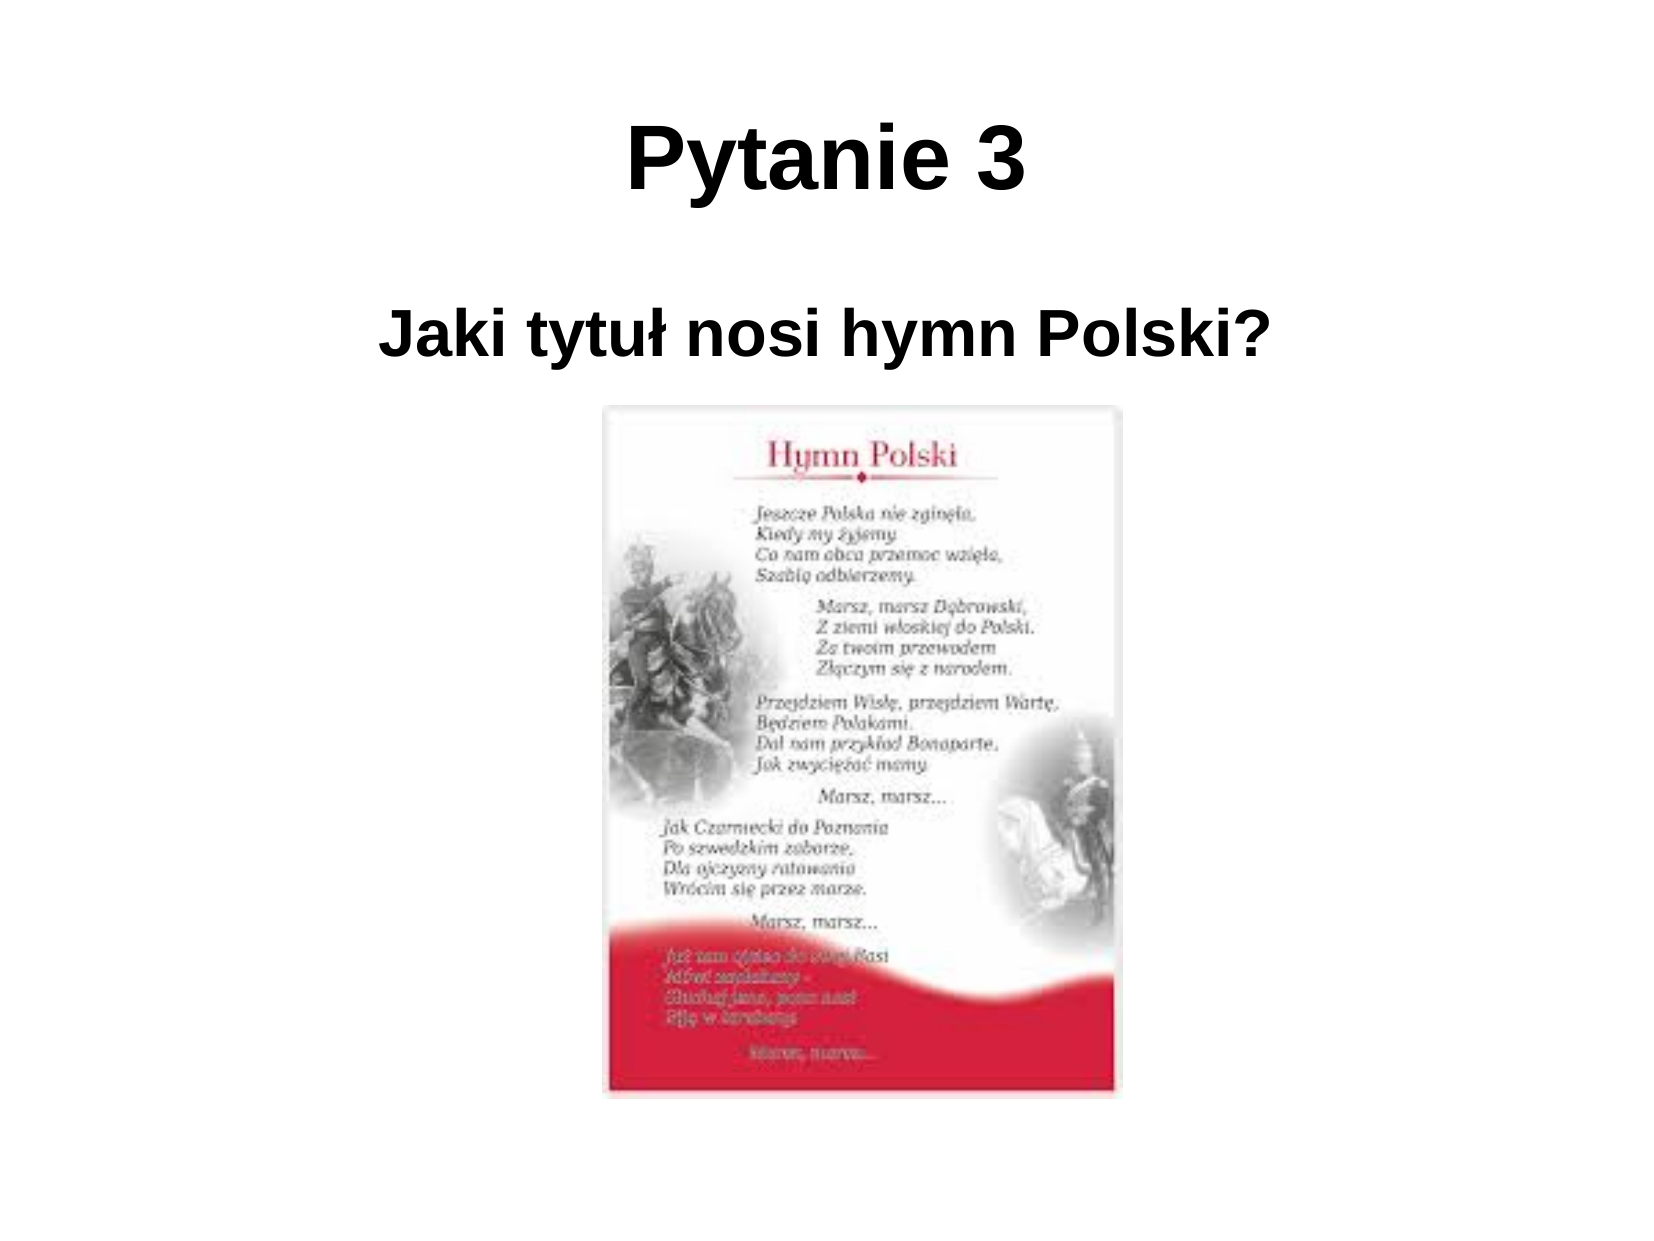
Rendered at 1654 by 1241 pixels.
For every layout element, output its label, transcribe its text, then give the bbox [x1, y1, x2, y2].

title Pytanie 3 [82, 49, 1571, 257]
list Jaki tytuł nosi hymn Polski? [82, 290, 1571, 1109]
picture [602, 405, 1123, 1099]
